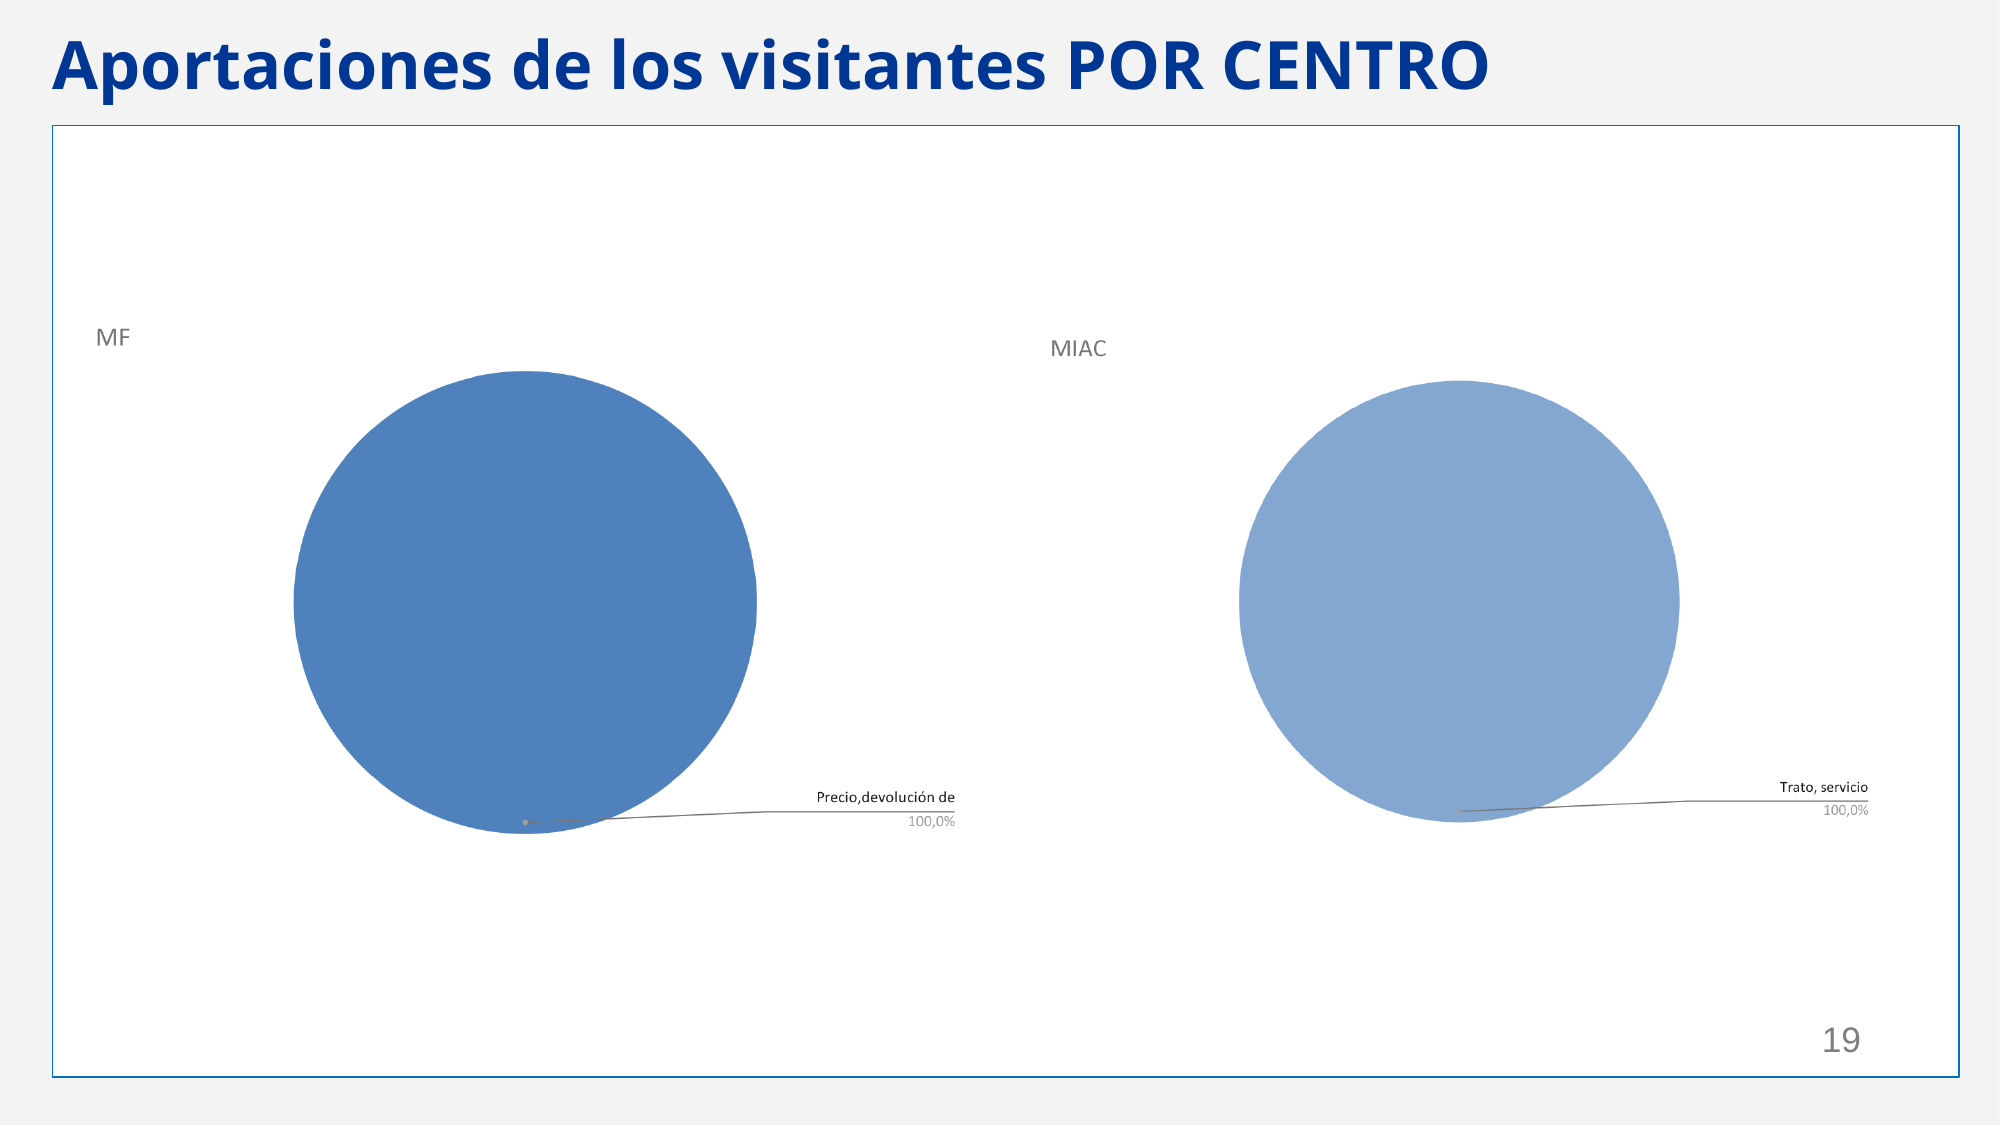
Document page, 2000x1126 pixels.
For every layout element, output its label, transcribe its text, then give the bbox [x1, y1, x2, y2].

picture [67, 297, 983, 862]
text_box Aportaciones de los visitantes POR CENTRO [52, 0, 1945, 125]
picture [1023, 310, 1895, 849]
slide_number <number> [1412, 1008, 1880, 1069]
text_box [52, 125, 1959, 1078]
